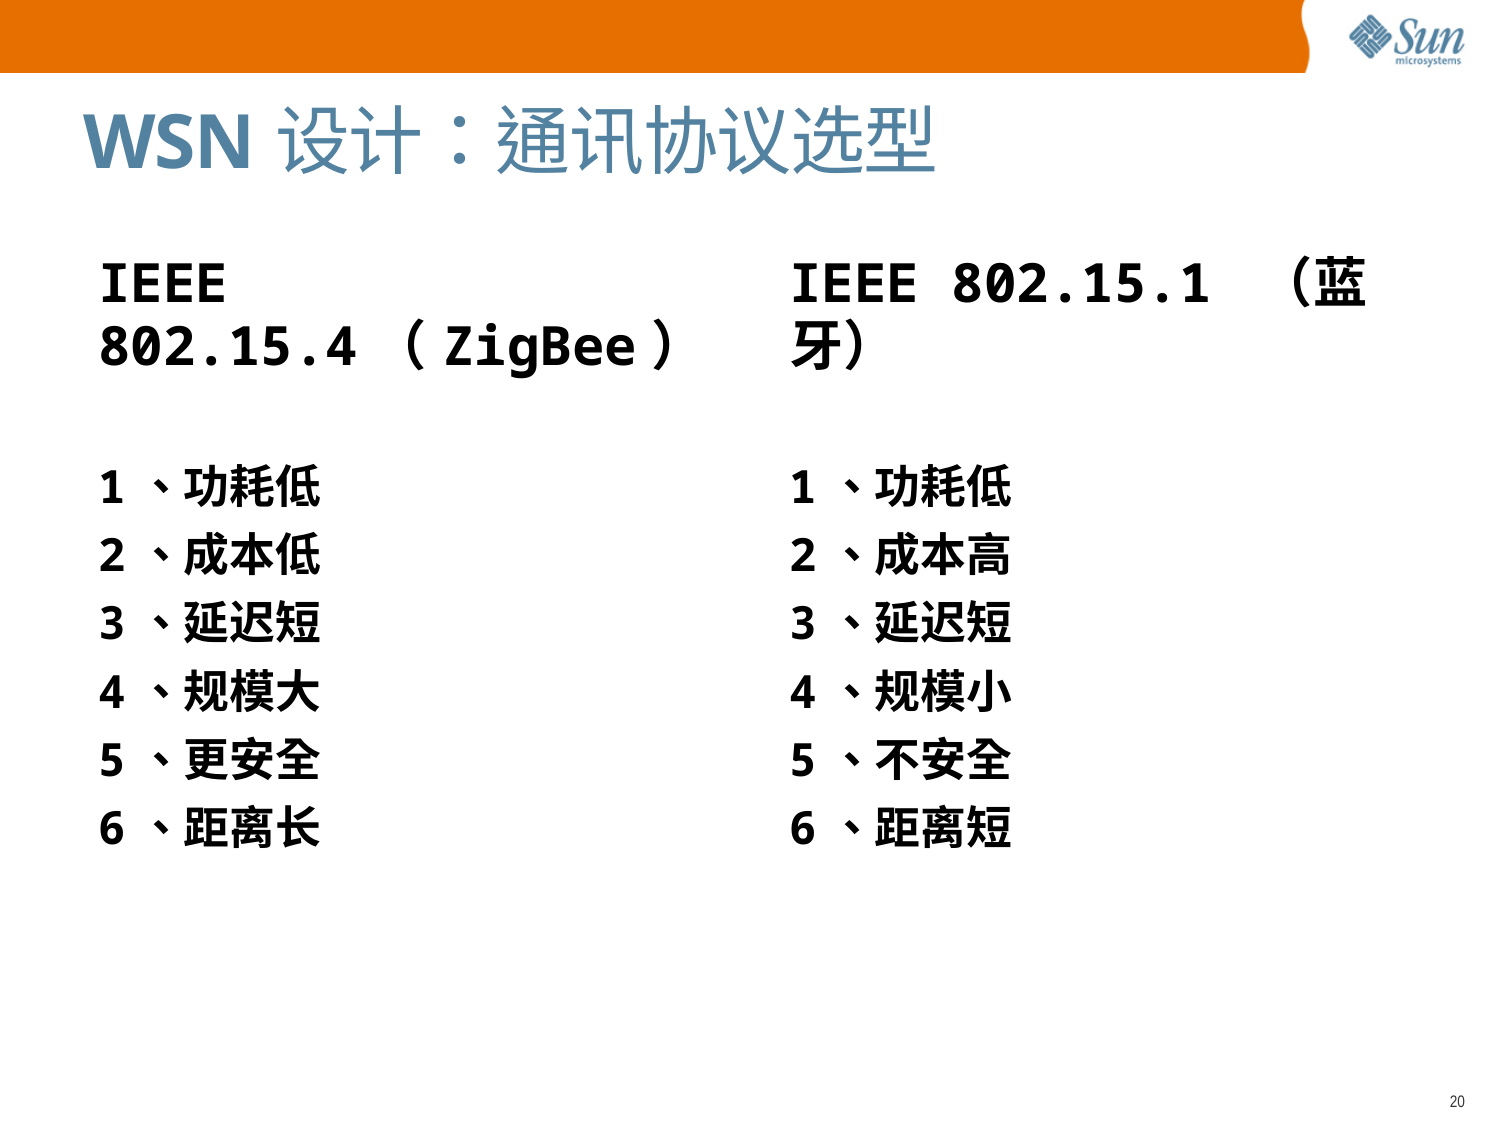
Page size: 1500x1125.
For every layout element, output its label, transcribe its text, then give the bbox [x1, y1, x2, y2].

text_box IEEE 802.15.1 （蓝牙） 1、功耗低 2、成本高 3、延迟短 4、规模小 5、不安全 6、距离短 [789, 252, 1472, 790]
picture [0, 0, 1500, 73]
text_box IEEE 802.15.4（ZigBee） 1、功耗低 2、成本低 3、延迟短 4、规模大 5、更安全 6、距离长 [98, 252, 773, 790]
title WSN设计：通讯协议选型 [83, 94, 1446, 199]
